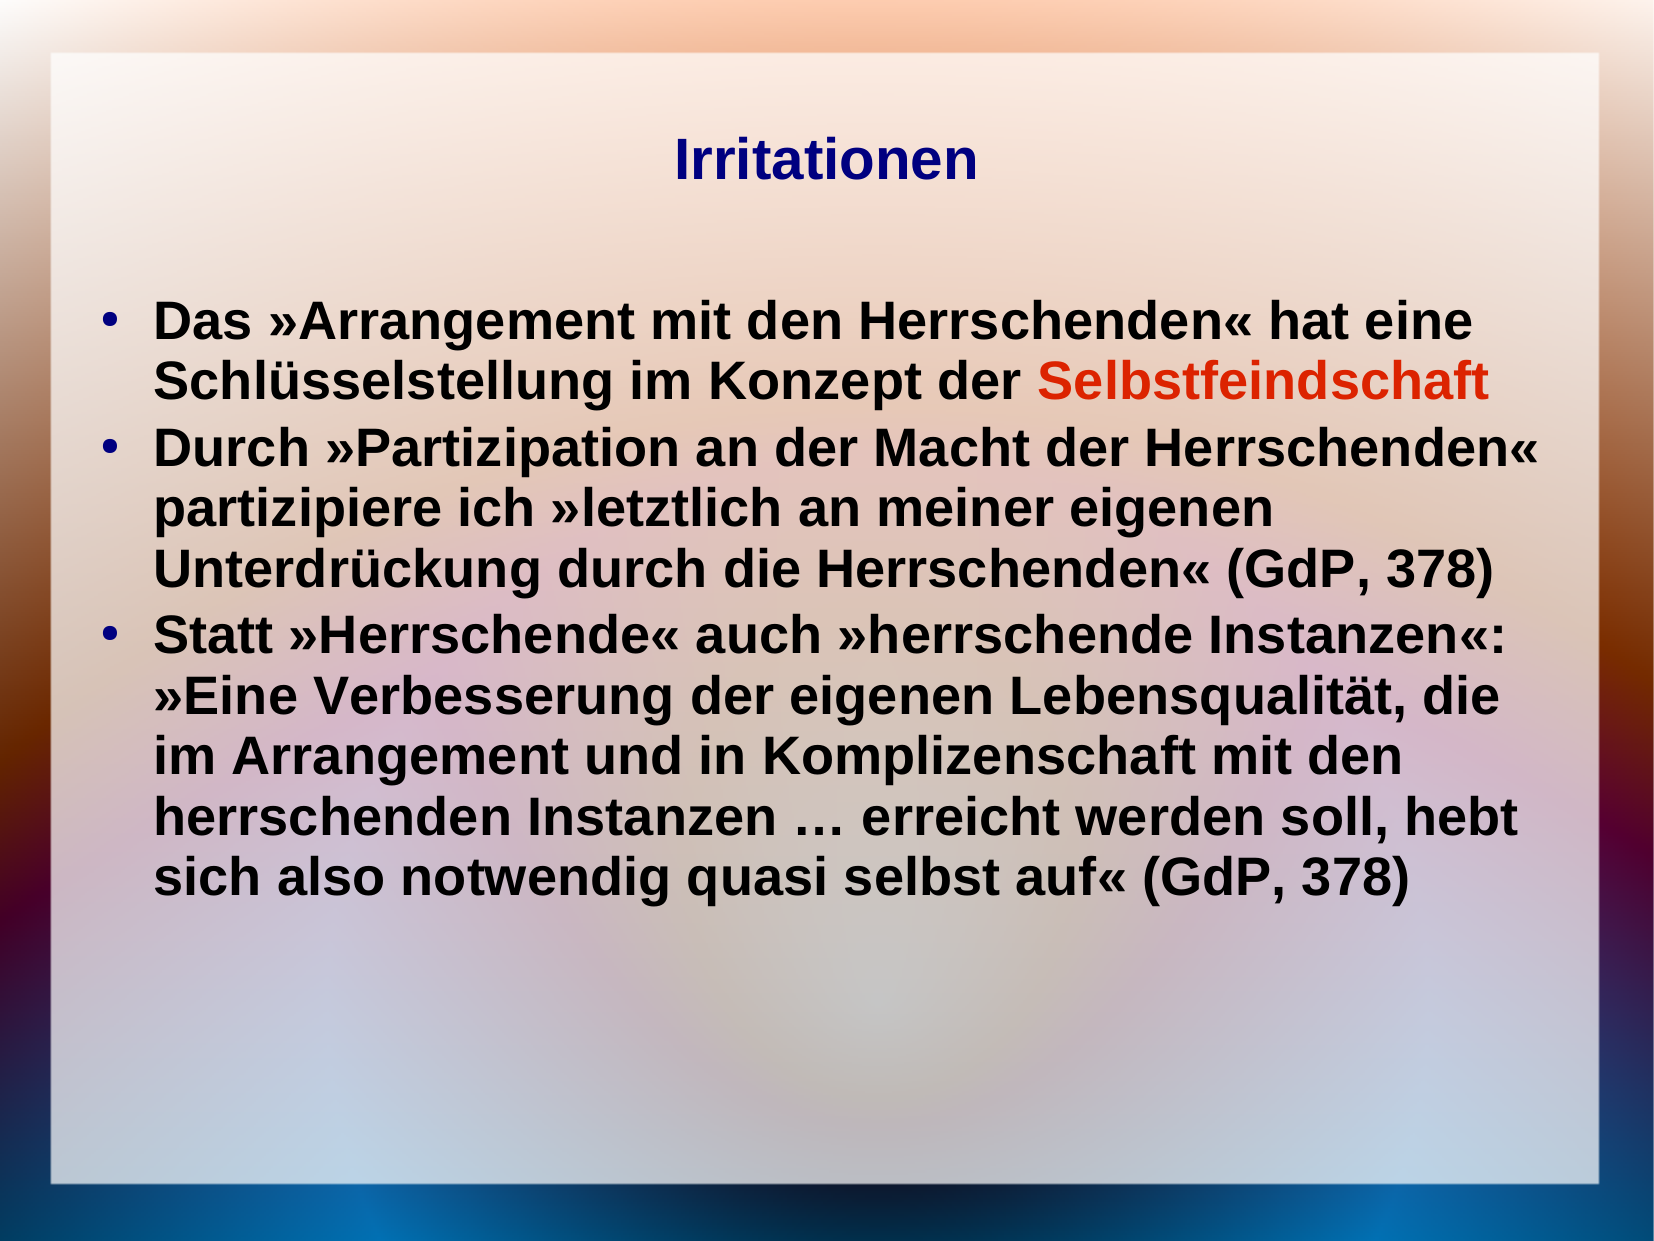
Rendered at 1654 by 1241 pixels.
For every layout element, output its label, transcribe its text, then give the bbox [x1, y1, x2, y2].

list Das »Arrangement mit den Herrschenden« hat eine Schlüsselstellung im Konzept der Selbstfeindschaft Durch »Partizipation an der Macht der Herrschenden« partizipiere ich »letztlich an meiner eigenen Unterdrückung durch die Herrschenden« (GdP, 378) Statt »Herrschende« auch »herrschende Instanzen«: »Eine Verbesserung der eigenen Lebensqualität, die im Arrangement und in Komplizenschaft mit den herrschenden Instanzen … erreicht werden soll, hebt sich also notwendig quasi selbst auf« (GdP, 378) [82, 290, 1571, 1010]
title Irritationen [82, 55, 1571, 263]
picture [0, 0, 1654, 1241]
